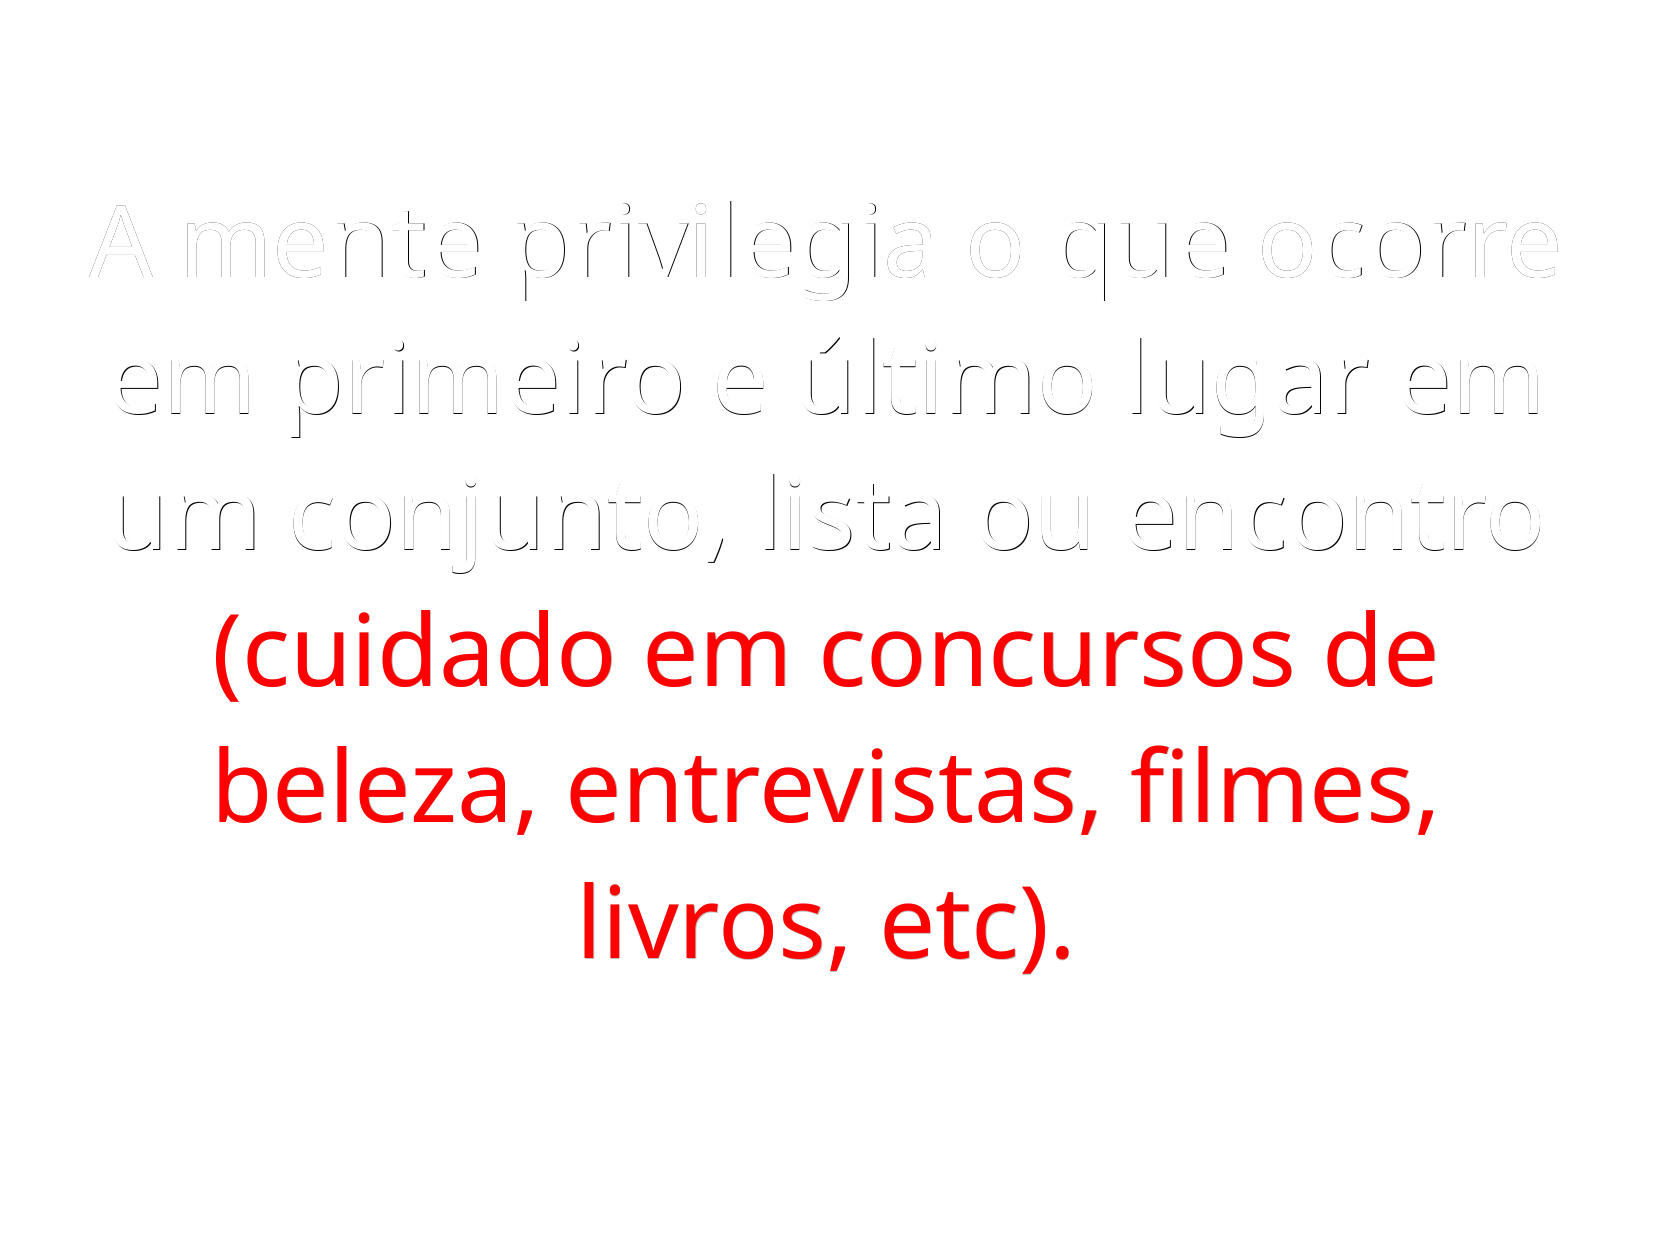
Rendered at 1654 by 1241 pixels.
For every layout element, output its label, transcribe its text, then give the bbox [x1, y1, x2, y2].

subtitle A mente privilegia o que ocorre em primeiro e último lugar em um conjunto, lista ou encontro (cuidado em concursos de beleza, entrevistas, filmes, livros, etc). [82, 49, 1571, 1109]
